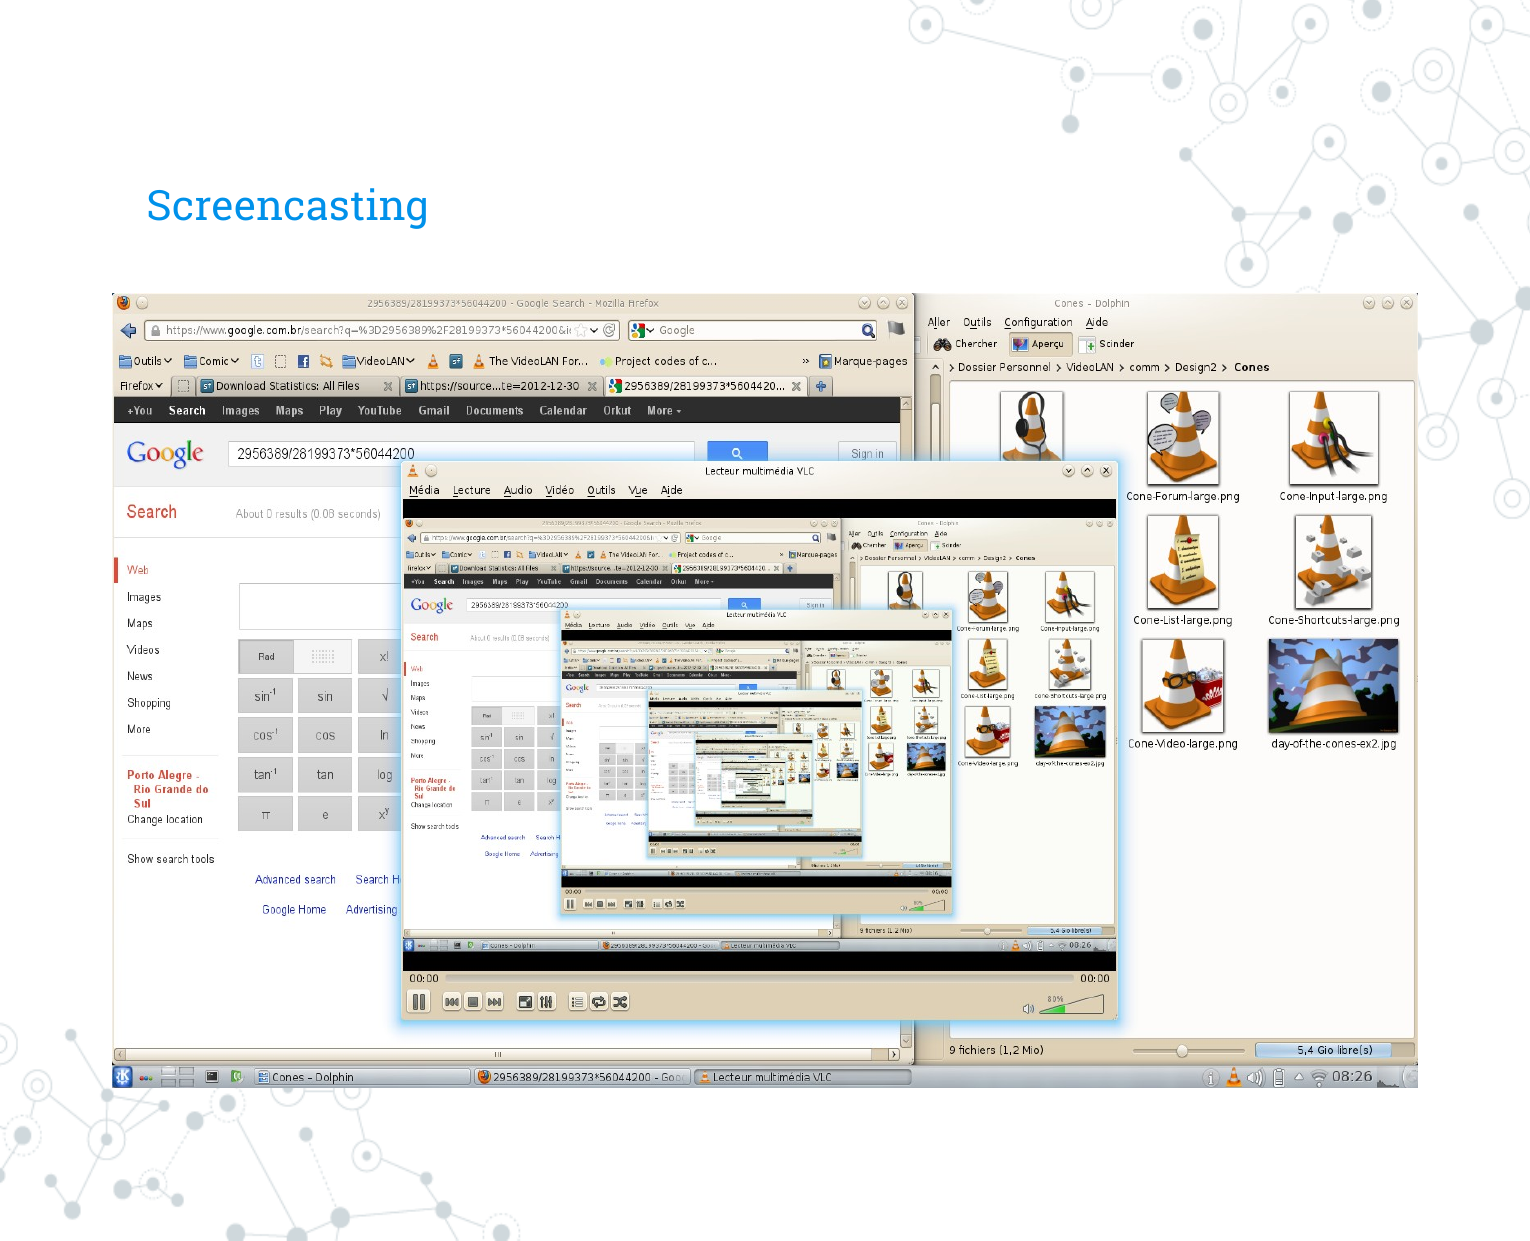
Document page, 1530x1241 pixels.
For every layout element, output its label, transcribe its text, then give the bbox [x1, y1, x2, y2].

title Screencasting [131, 74, 1399, 244]
picture [0, 0, 1530, 1241]
